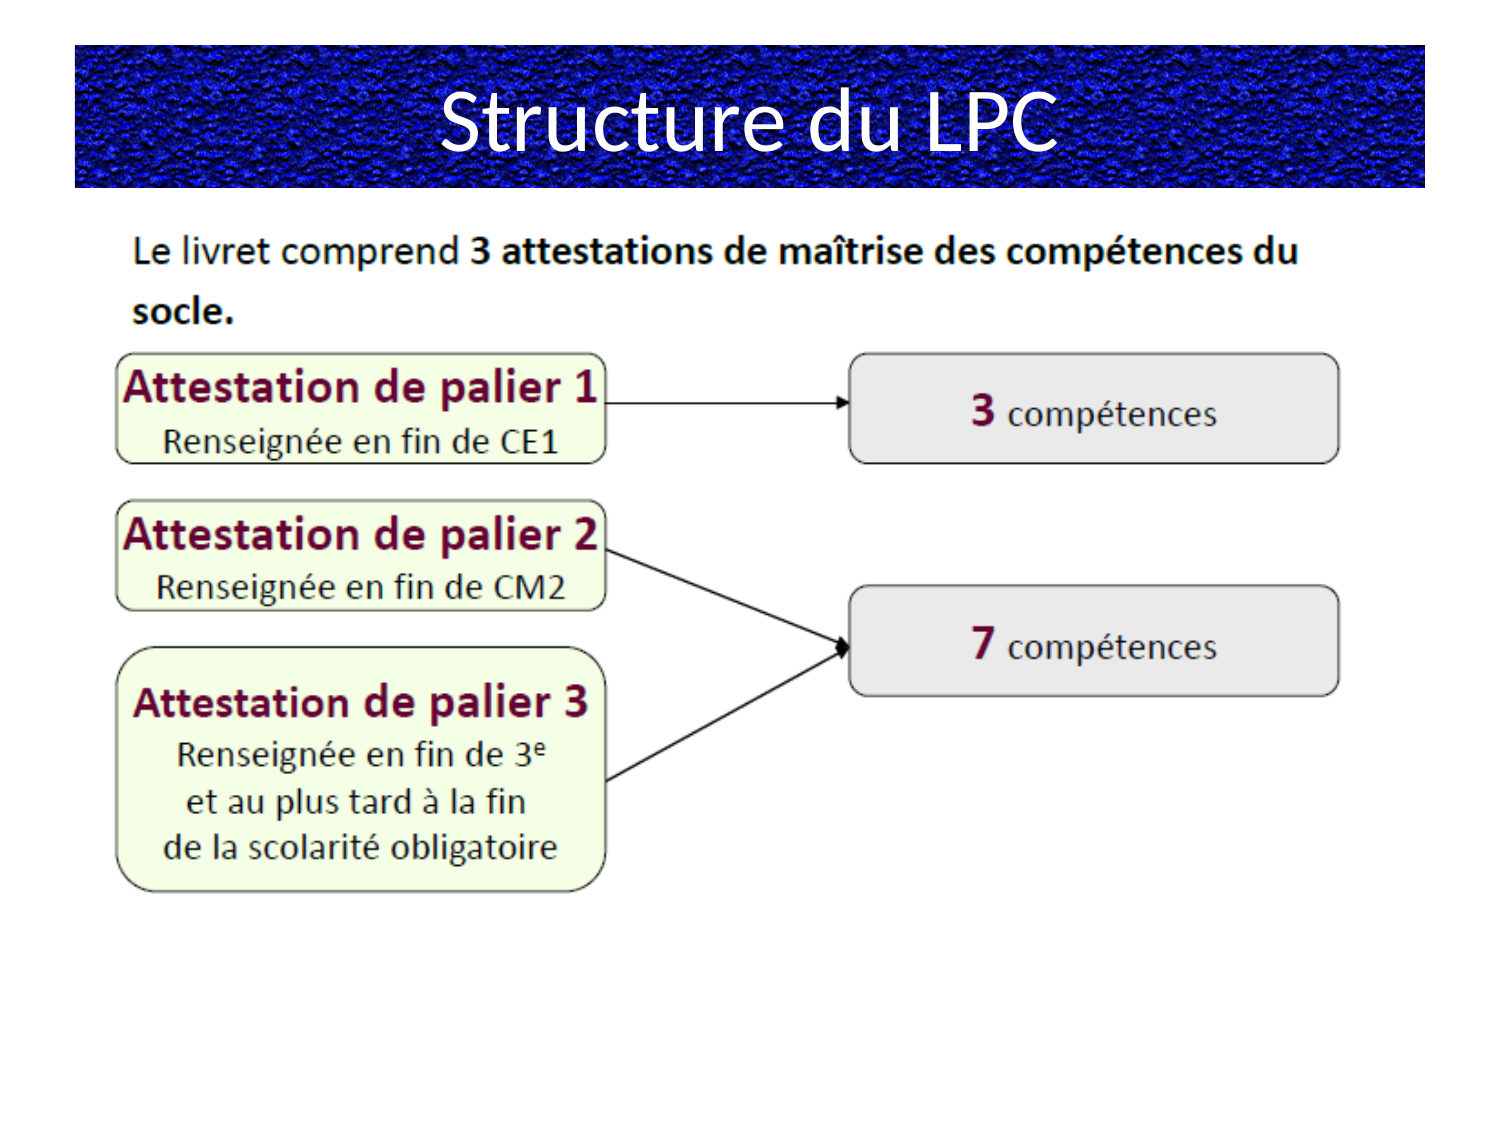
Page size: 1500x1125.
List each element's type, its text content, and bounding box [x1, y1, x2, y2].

picture [88, 219, 1354, 925]
title Structure du LPC [74, 45, 1425, 188]
